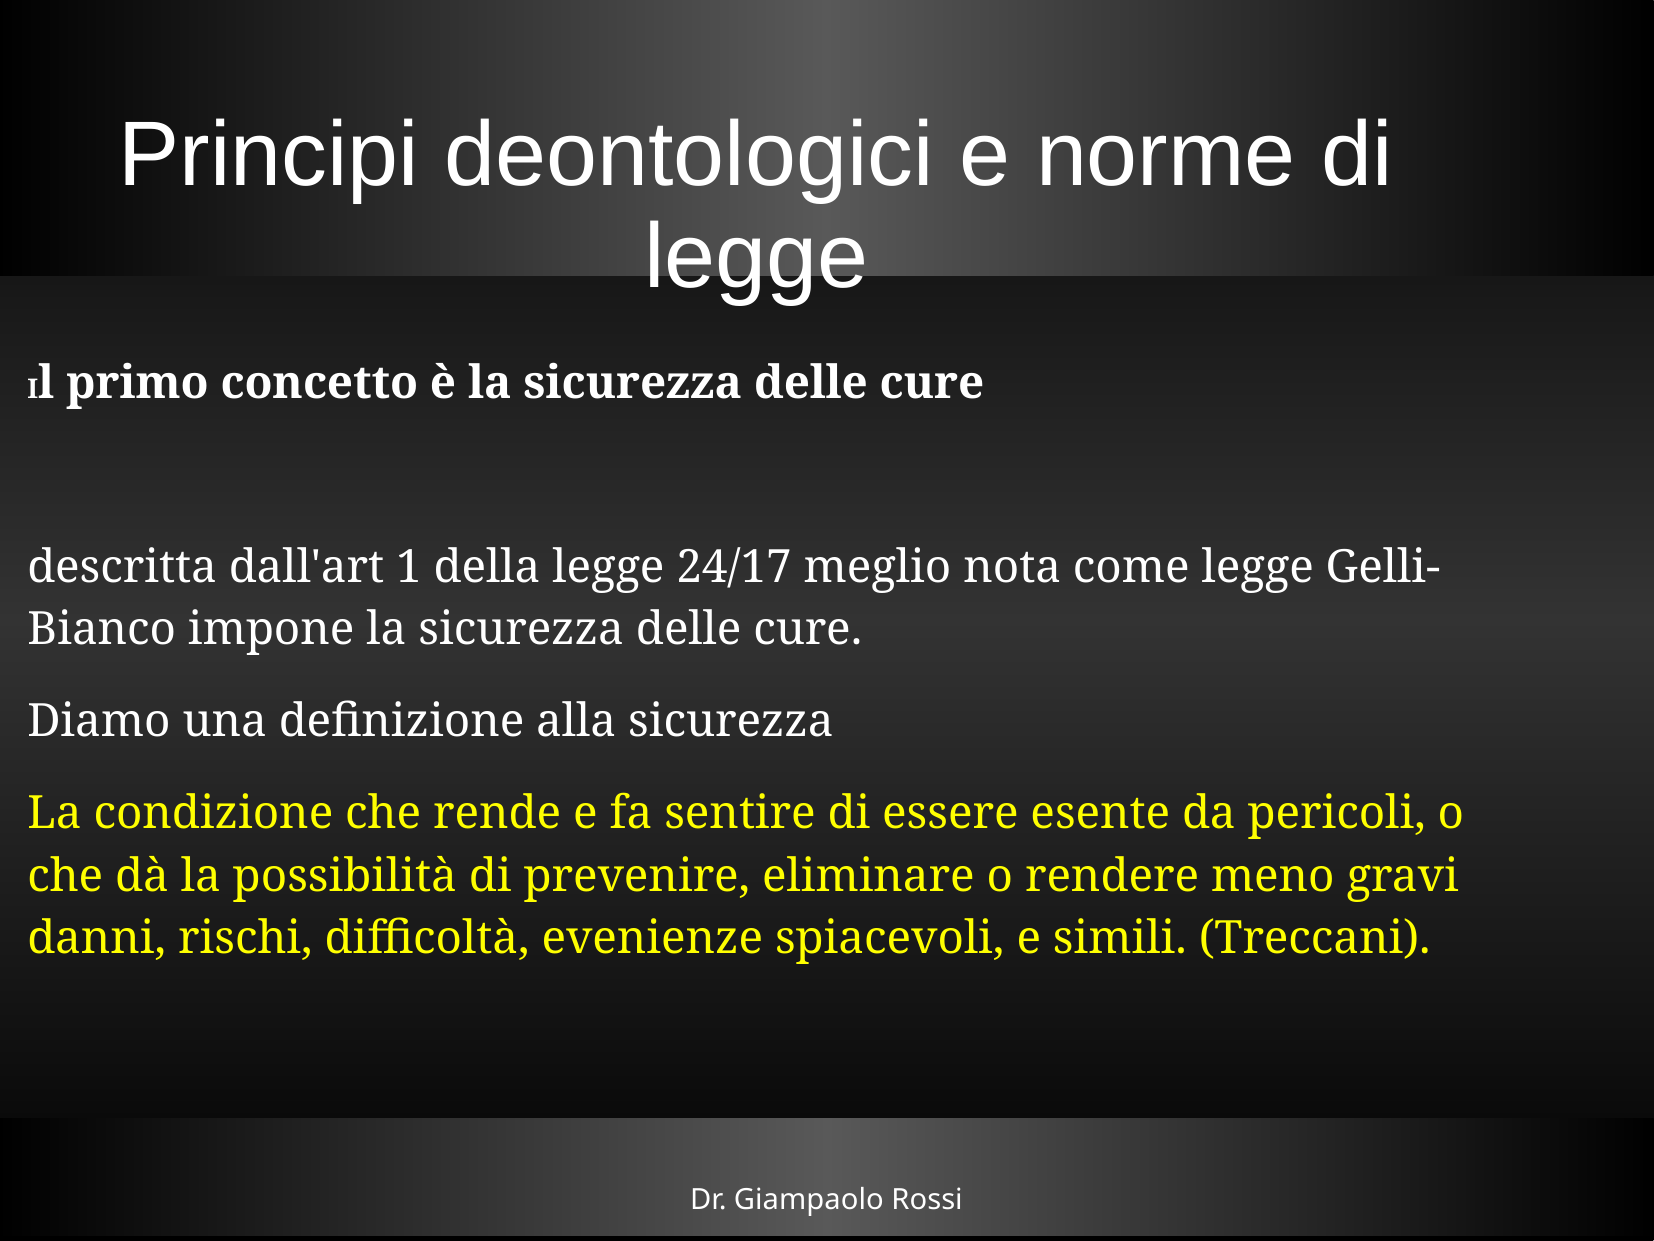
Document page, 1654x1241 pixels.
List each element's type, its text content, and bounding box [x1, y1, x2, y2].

text_box [12, 769, 1501, 1160]
text_box Il primo concetto è la sicurezza delle cure descritta dall'art 1 della legge 24/17 meglio nota come legge Gelli-Bianco impone la sicurezza delle cure. Diamo una definizione alla sicurezza La condizione che rende e fa sentire di essere esente da pericoli, o che dà la possibilità di prevenire, eliminare o rendere meno gravi danni, rischi, difficoltà, evenienze spiacevoli, e simili. (Treccani). [12, 341, 1501, 769]
text_box Principi deontologici e norme di legge [12, 94, 1501, 315]
